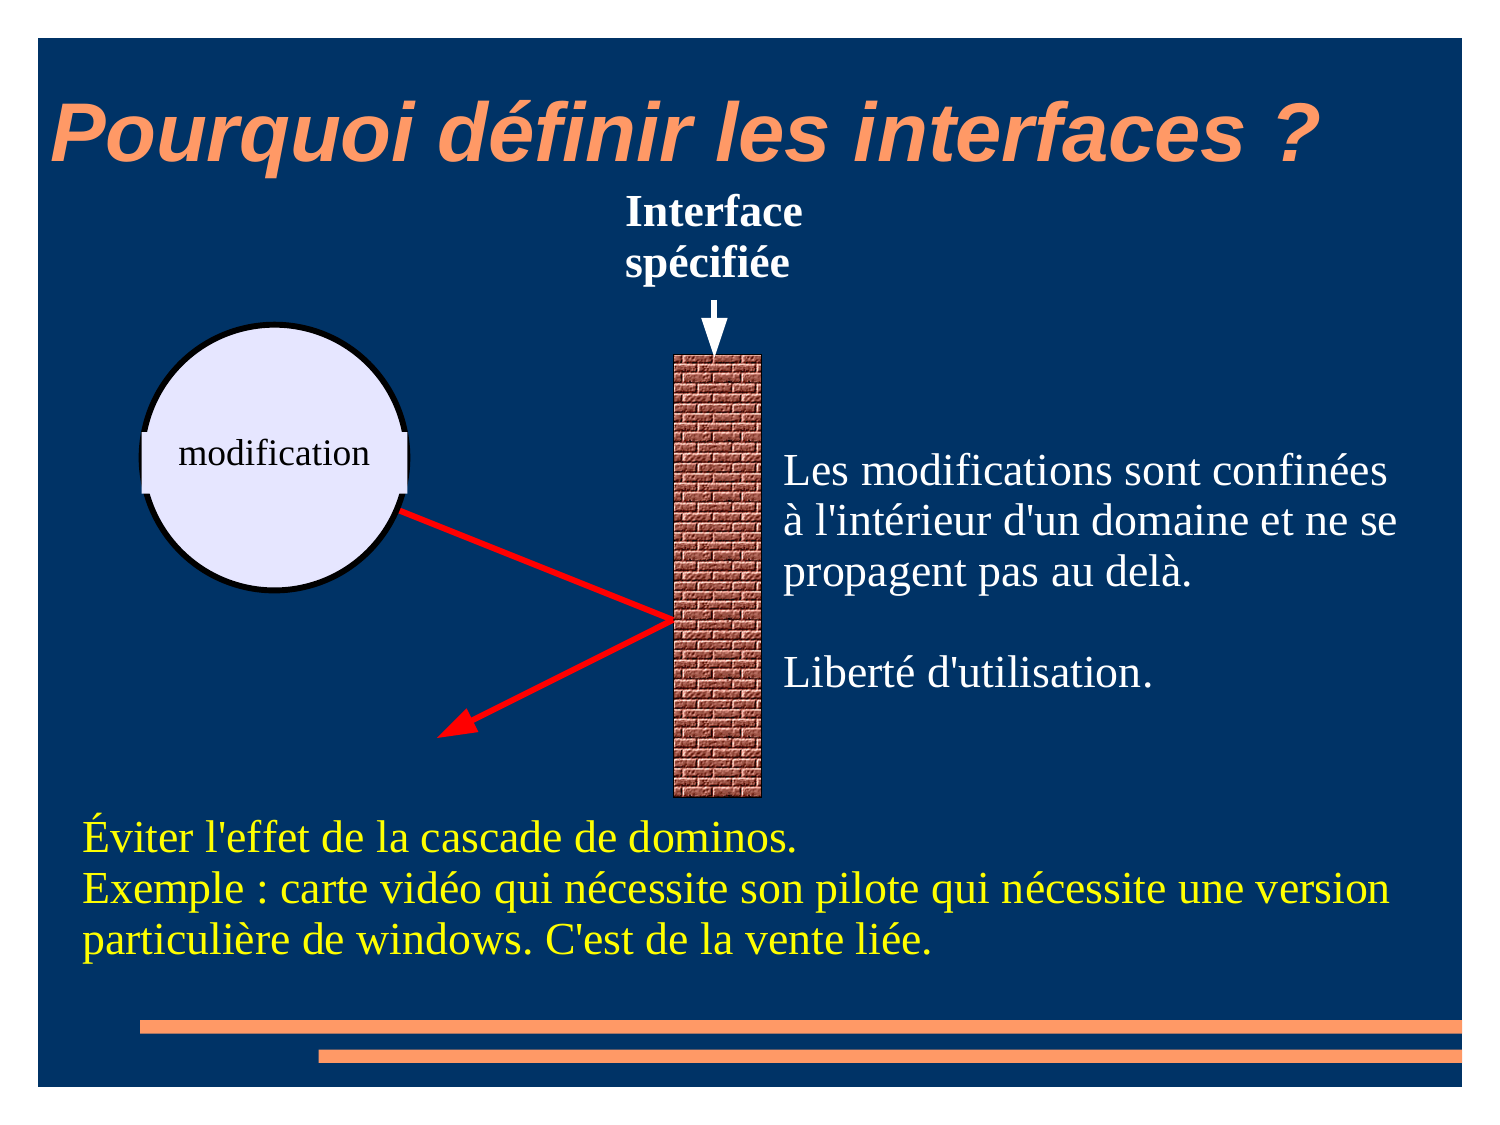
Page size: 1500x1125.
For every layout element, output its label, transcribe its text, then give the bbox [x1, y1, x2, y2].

title Pourquoi définir les interfaces ? [49, 46, 1463, 219]
text_box [146, 494, 403, 591]
text_box [673, 354, 762, 798]
text_box Les modifications sont confinées à l'intérieur d'un domaine et ne se propagent pas au delà. Liberté d'utilisation. [783, 444, 1434, 731]
text_box modification [141, 432, 408, 494]
text_box Interface spécifiée [613, 185, 809, 306]
text_box [144, 324, 405, 432]
text_box Éviter l'effet de la cascade de dominos. Exemple : carte vidéo qui nécessite son pilote qui nécessite une version particulière de windows. C'est de la vente liée. [82, 811, 1442, 1037]
